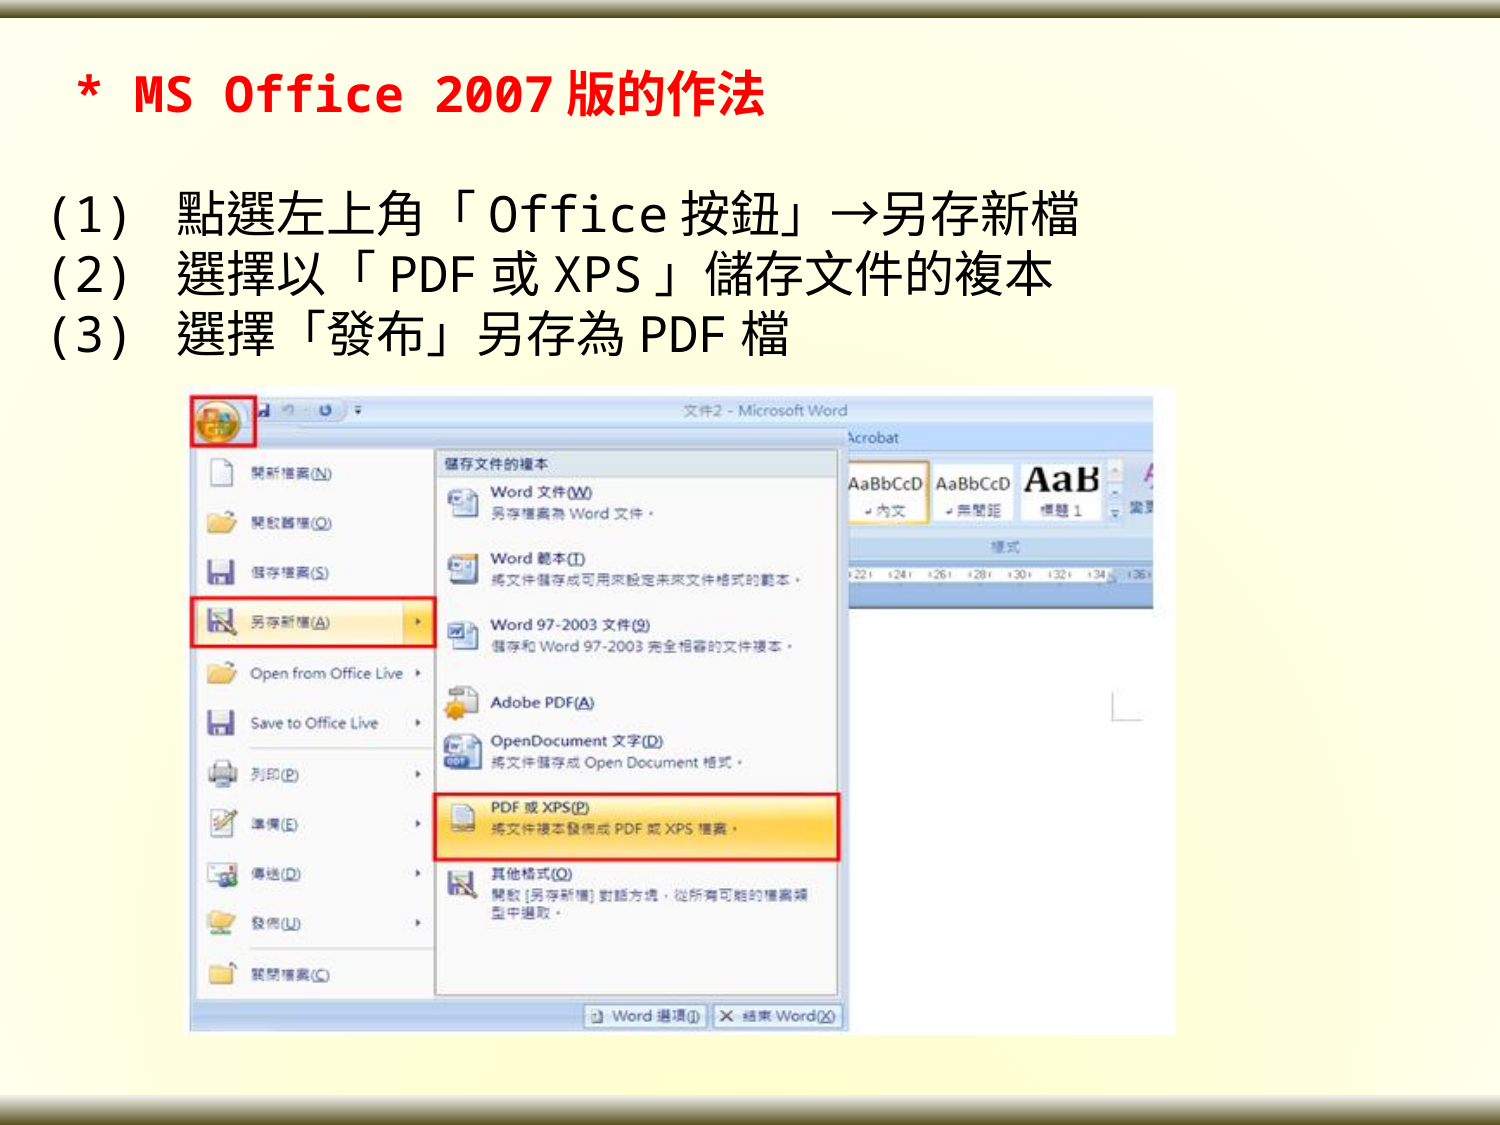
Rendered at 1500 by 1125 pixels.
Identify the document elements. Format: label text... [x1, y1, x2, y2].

text_box * MS Office 2007版的作法 (1) 點選左上角「Office按鈕」→另存新檔 (2) 選擇以「PDF或XPS」儲存文件的複本 (3) 選擇「發布」另存為PDF檔 [29, 55, 1482, 370]
picture [183, 385, 1176, 1035]
